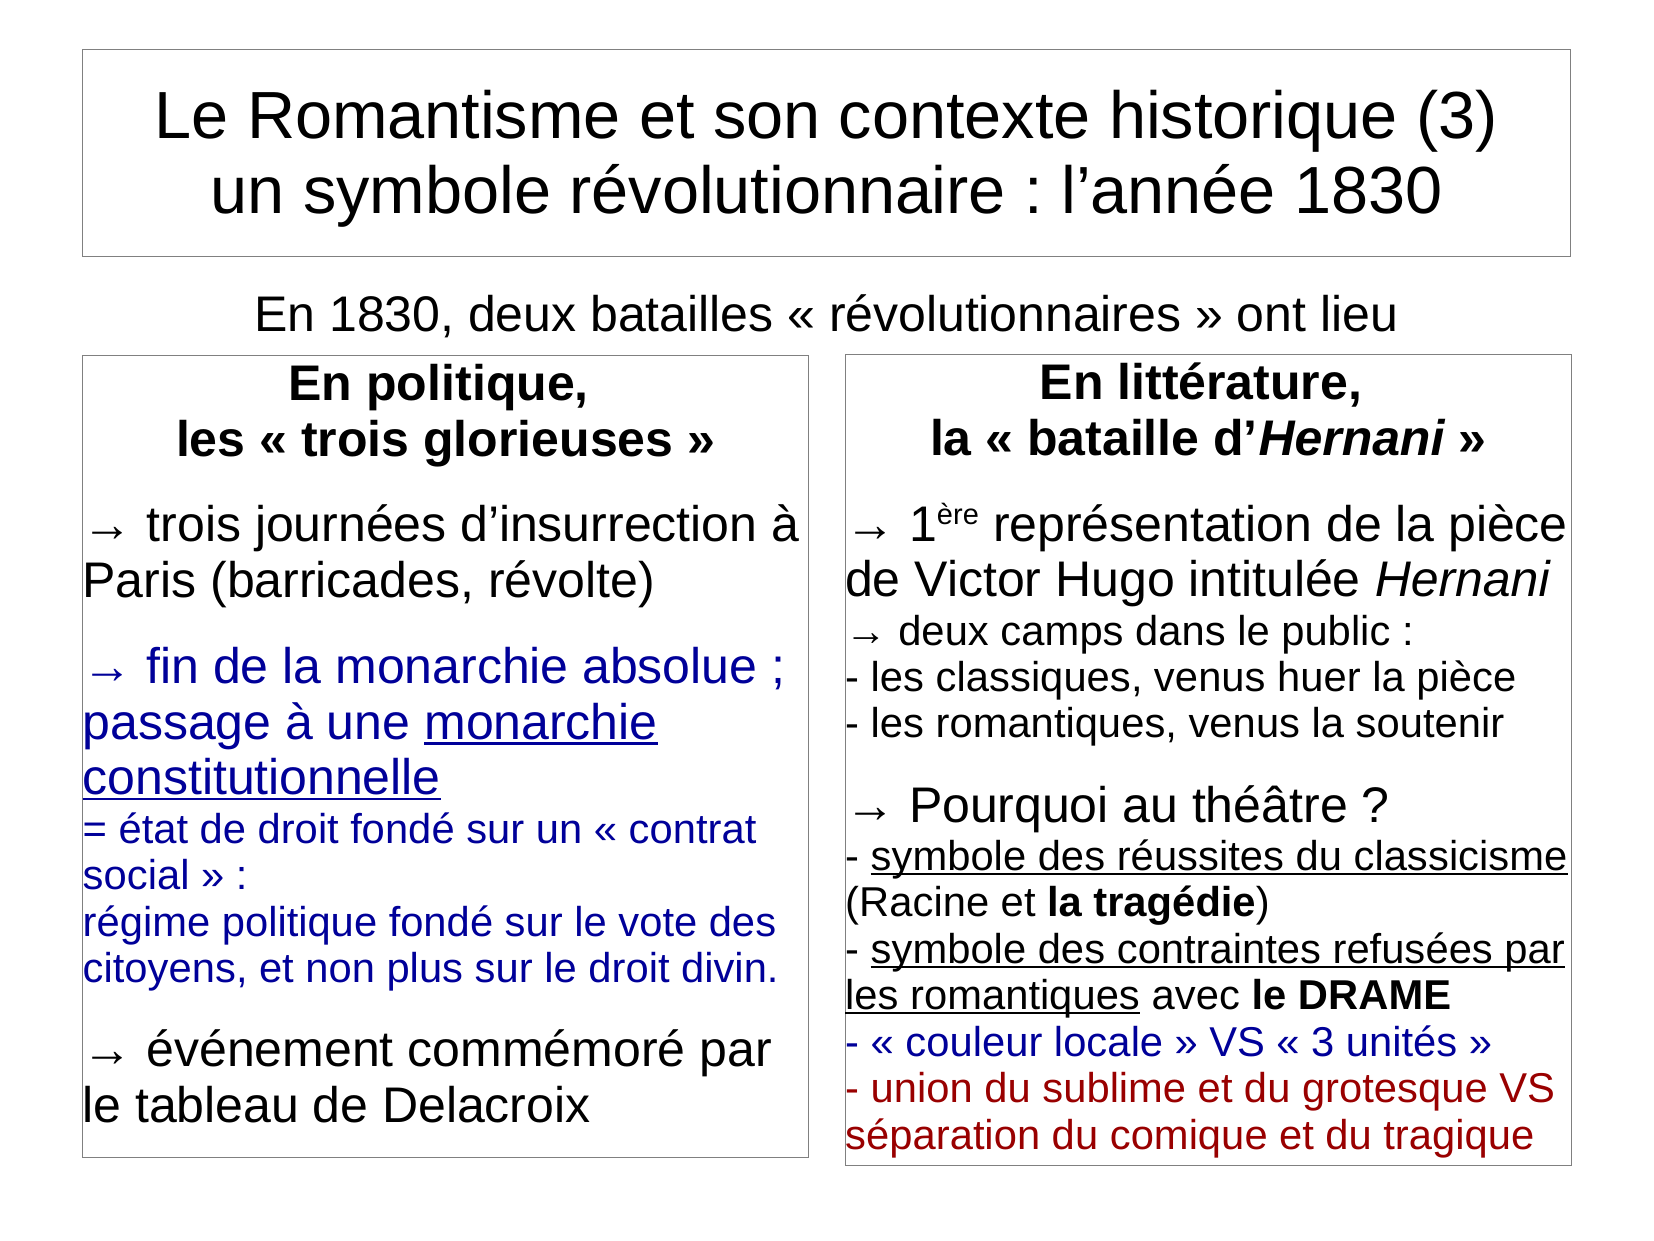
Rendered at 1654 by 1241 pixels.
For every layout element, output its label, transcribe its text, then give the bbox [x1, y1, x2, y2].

list En 1830, deux batailles « révolutionnaires » ont lieu [82, 286, 1571, 355]
list En littérature, la « bataille d’Hernani » → 1ère représentation de la pièce de Victor Hugo intitulée Hernani → deux camps dans le public : - les classiques, venus huer la pièce - les romantiques, venus la soutenir → Pourquoi au théâtre ? - symbole des réussites du classicisme (Racine et la tragédie) - symbole des contraintes refusées par les romantiques avec le DRAME - « couleur locale » VS « 3 unités » - union du sublime et du grotesque VS séparation du comique et du tragique [845, 354, 1572, 1166]
title Le Romantisme et son contexte historique (3) un symbole révolutionnaire : l’année 1830 [82, 49, 1571, 257]
list En politique, les « trois glorieuses » → trois journées d’insurrection à Paris (barricades, révolte) → fin de la monarchie absolue ; passage à une monarchie constitutionnelle = état de droit fondé sur un « contrat social » : régime politique fondé sur le vote des citoyens, et non plus sur le droit divin. → événement commémoré par le tableau de Delacroix [82, 355, 809, 1158]
